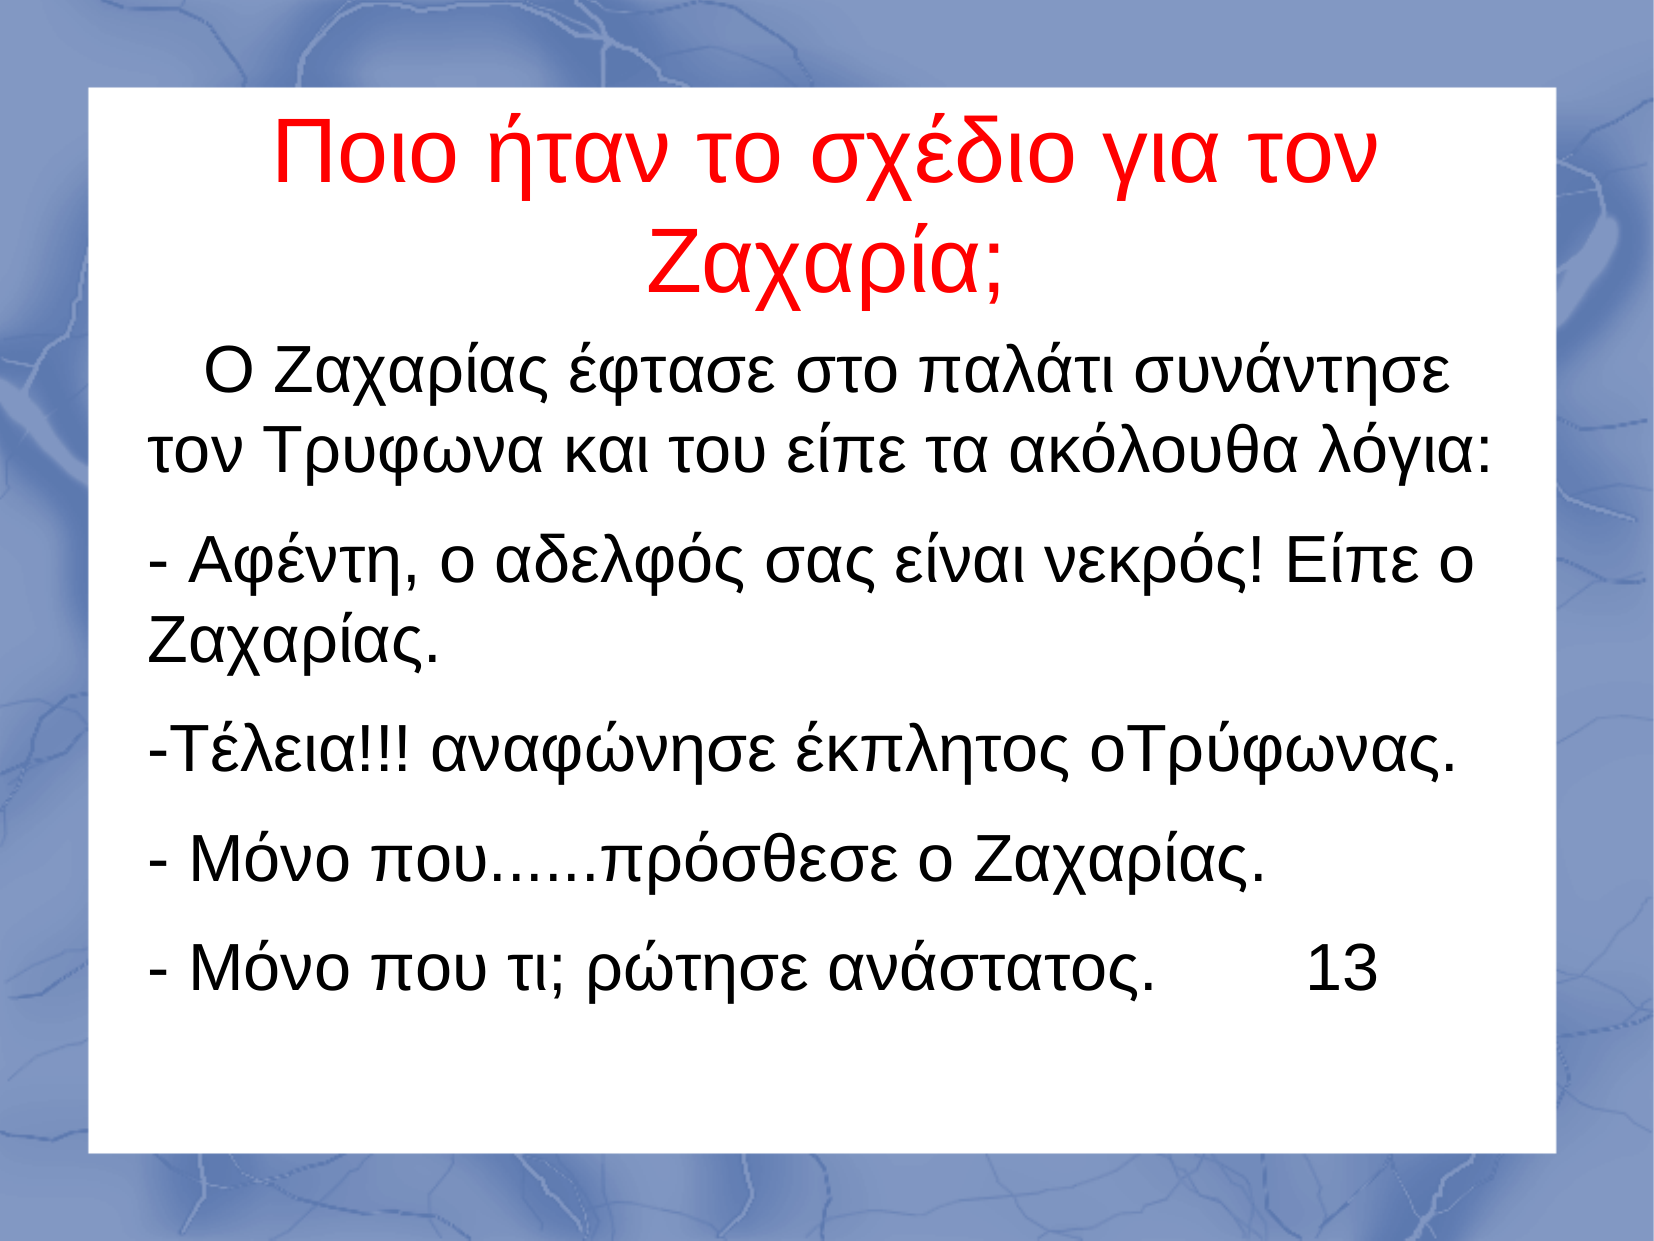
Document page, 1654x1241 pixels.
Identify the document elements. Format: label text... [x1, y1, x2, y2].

list Ο Ζαχαρίας έφτασε στο παλάτι συνάντησε τον Τρυφωνα και του είπε τα ακόλουθα λόγια: - Αφέντη, ο αδελφός σας είναι νεκρός! Είπε ο Ζαχαρίας. -Τέλεια!!! αναφώνησε έκπλητος οΤρύφωνας. - Μόνο που......πρόσθεσε ο Ζαχαρίας. - Μόνο που τι; ρώτησε ανάστατος. 13 [147, 325, 1506, 1117]
title Ποιο ήταν το σχέδιο για τον Ζαχαρία; [118, 90, 1536, 298]
